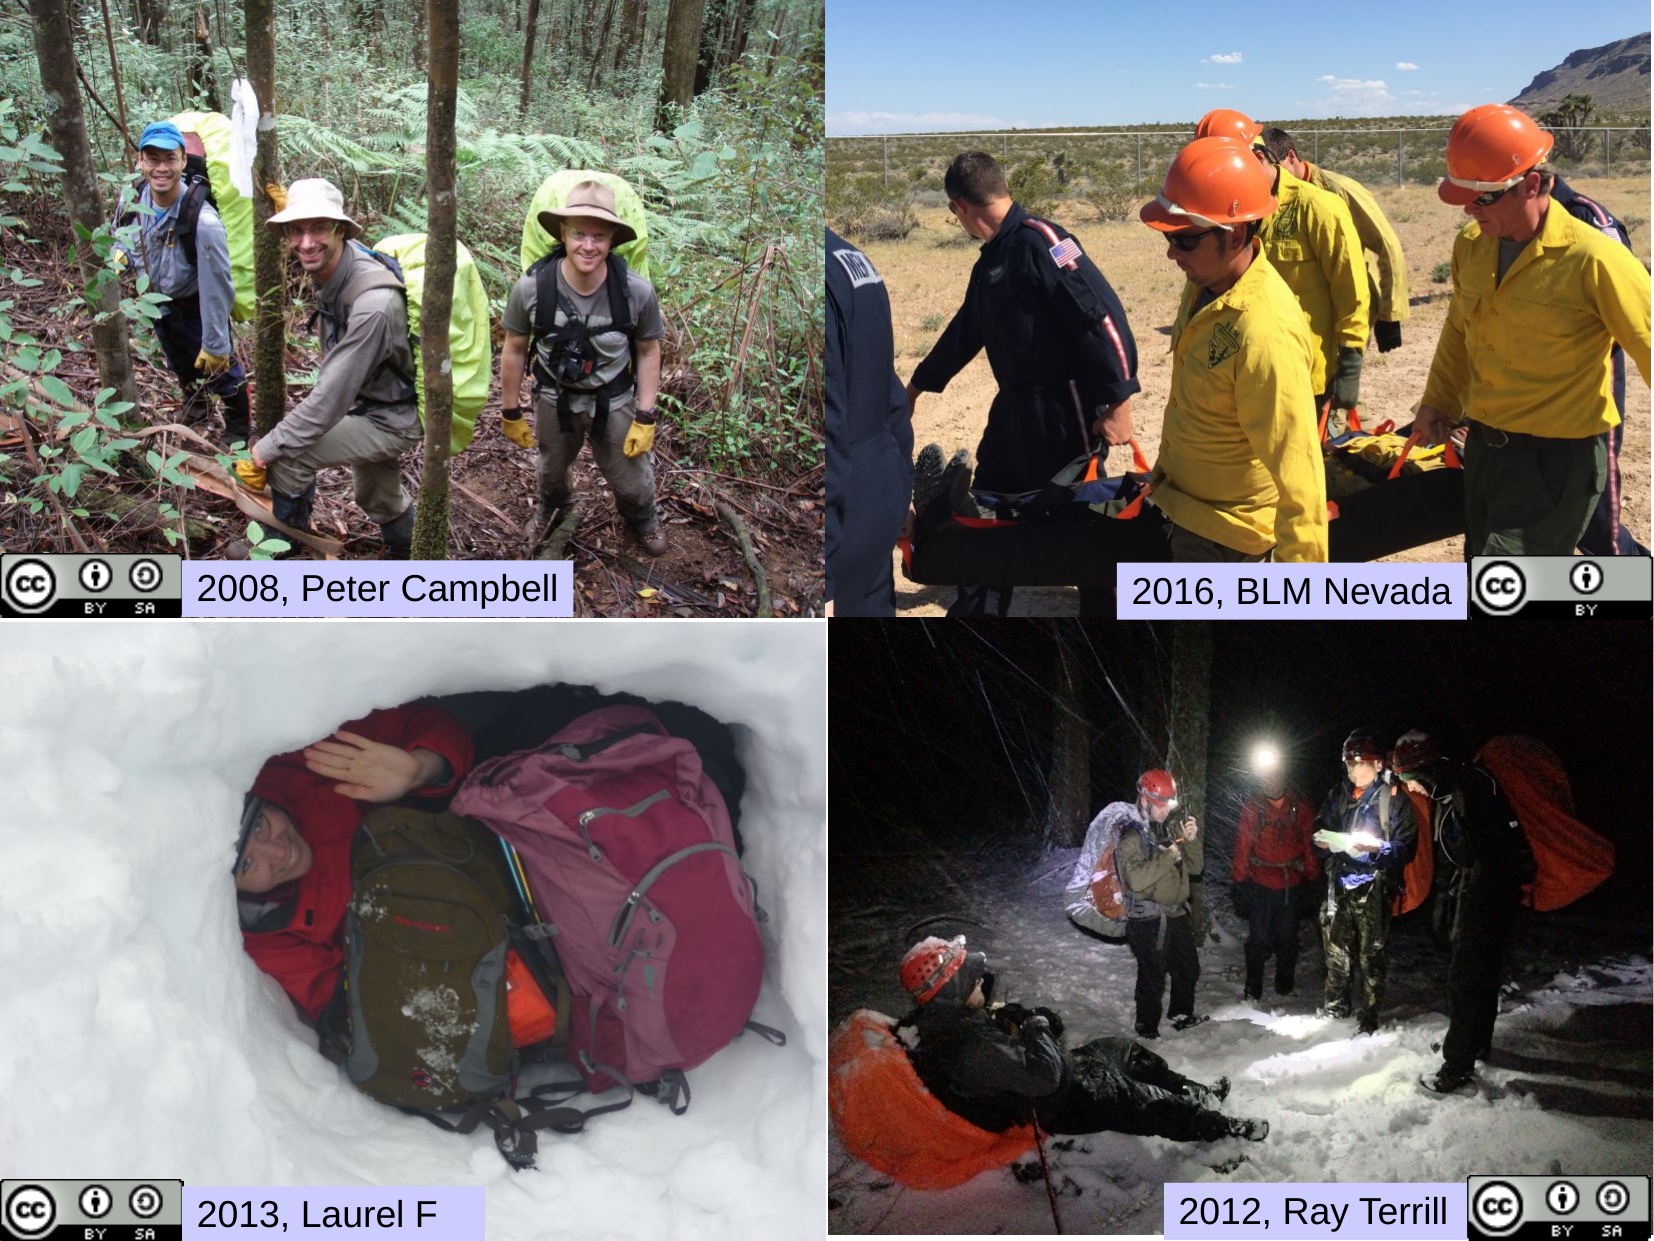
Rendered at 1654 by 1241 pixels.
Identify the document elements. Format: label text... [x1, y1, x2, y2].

picture [0, 0, 1654, 1241]
picture [0, 622, 826, 1241]
text_box 2008, Peter Campbell [181, 560, 574, 618]
text_box 2012, Ray Terrill [1164, 1182, 1468, 1240]
text_box 2013, Laurel F [182, 1186, 486, 1241]
text_box 2016, BLM Nevada [1116, 562, 1467, 620]
